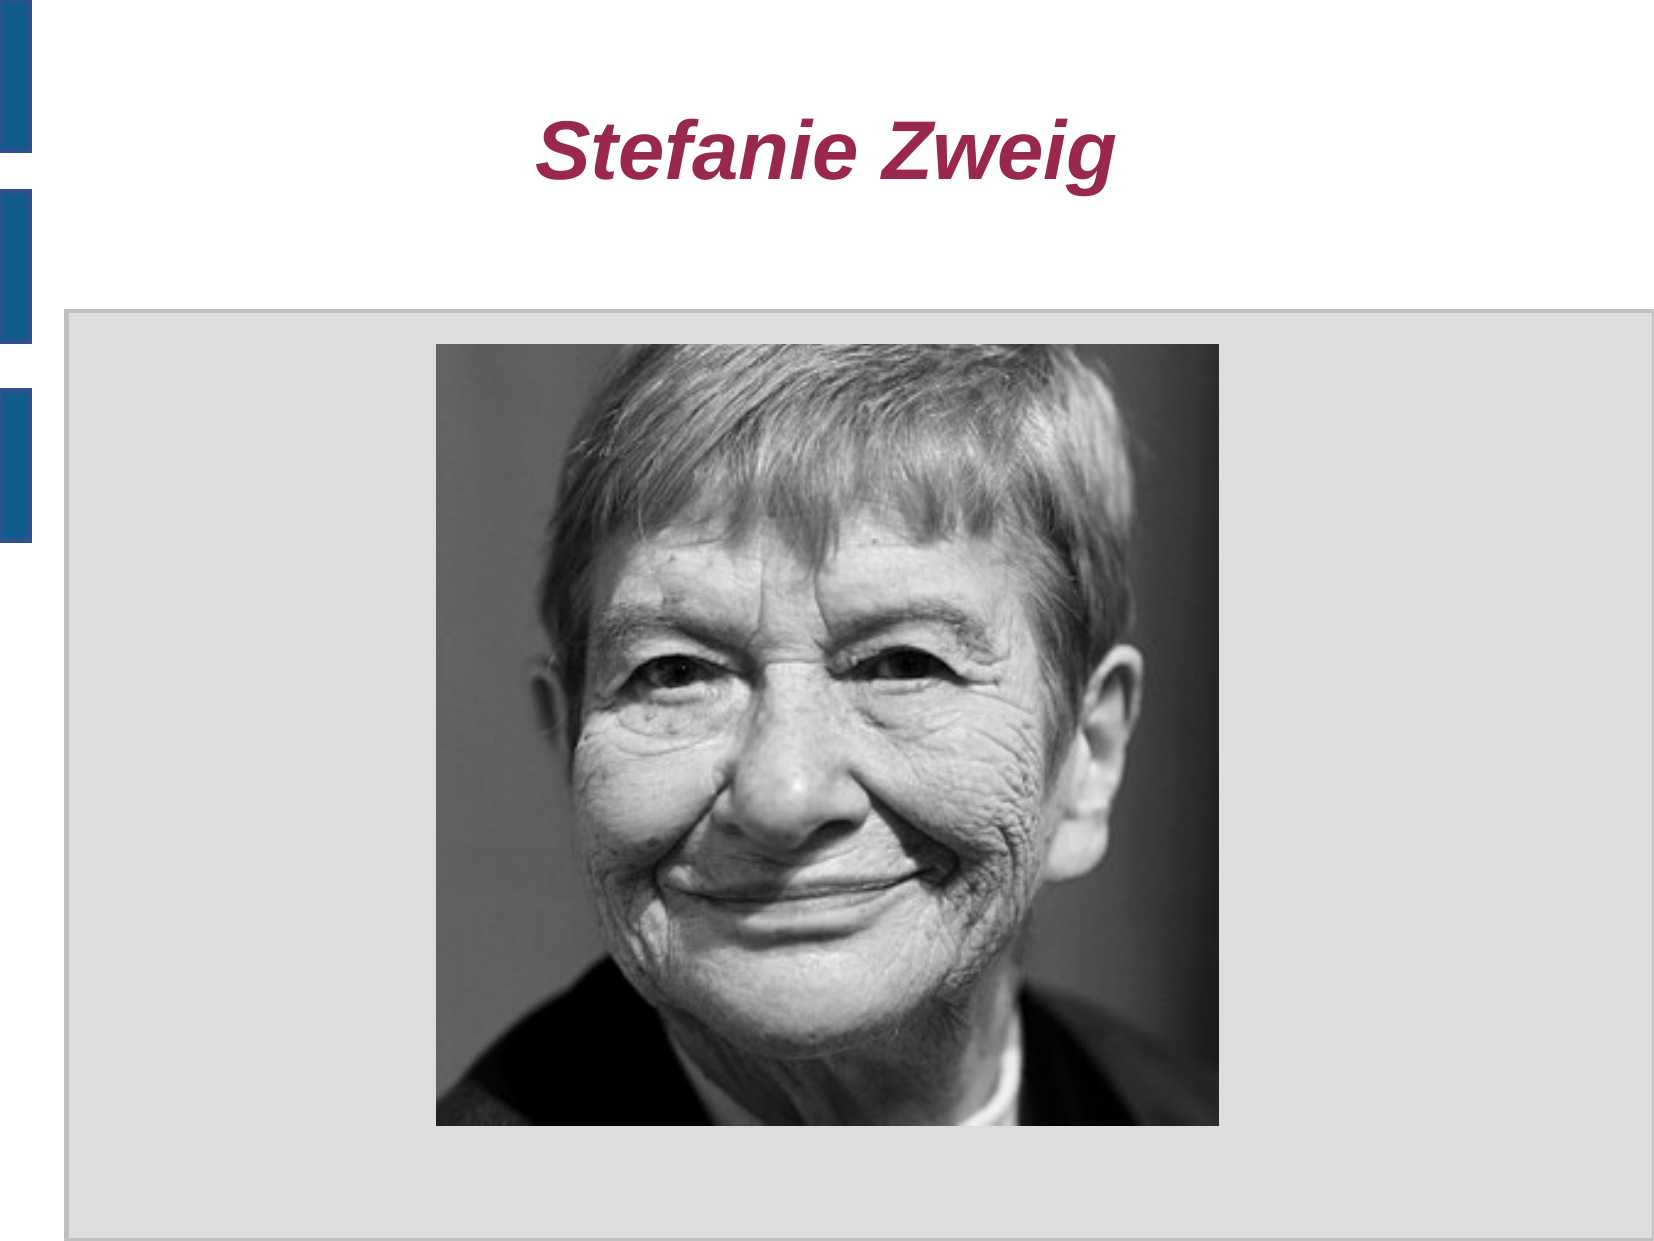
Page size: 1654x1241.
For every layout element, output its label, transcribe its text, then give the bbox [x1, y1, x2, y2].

text_box Stefanie Zweig [121, 42, 1533, 251]
picture [436, 344, 1219, 1126]
